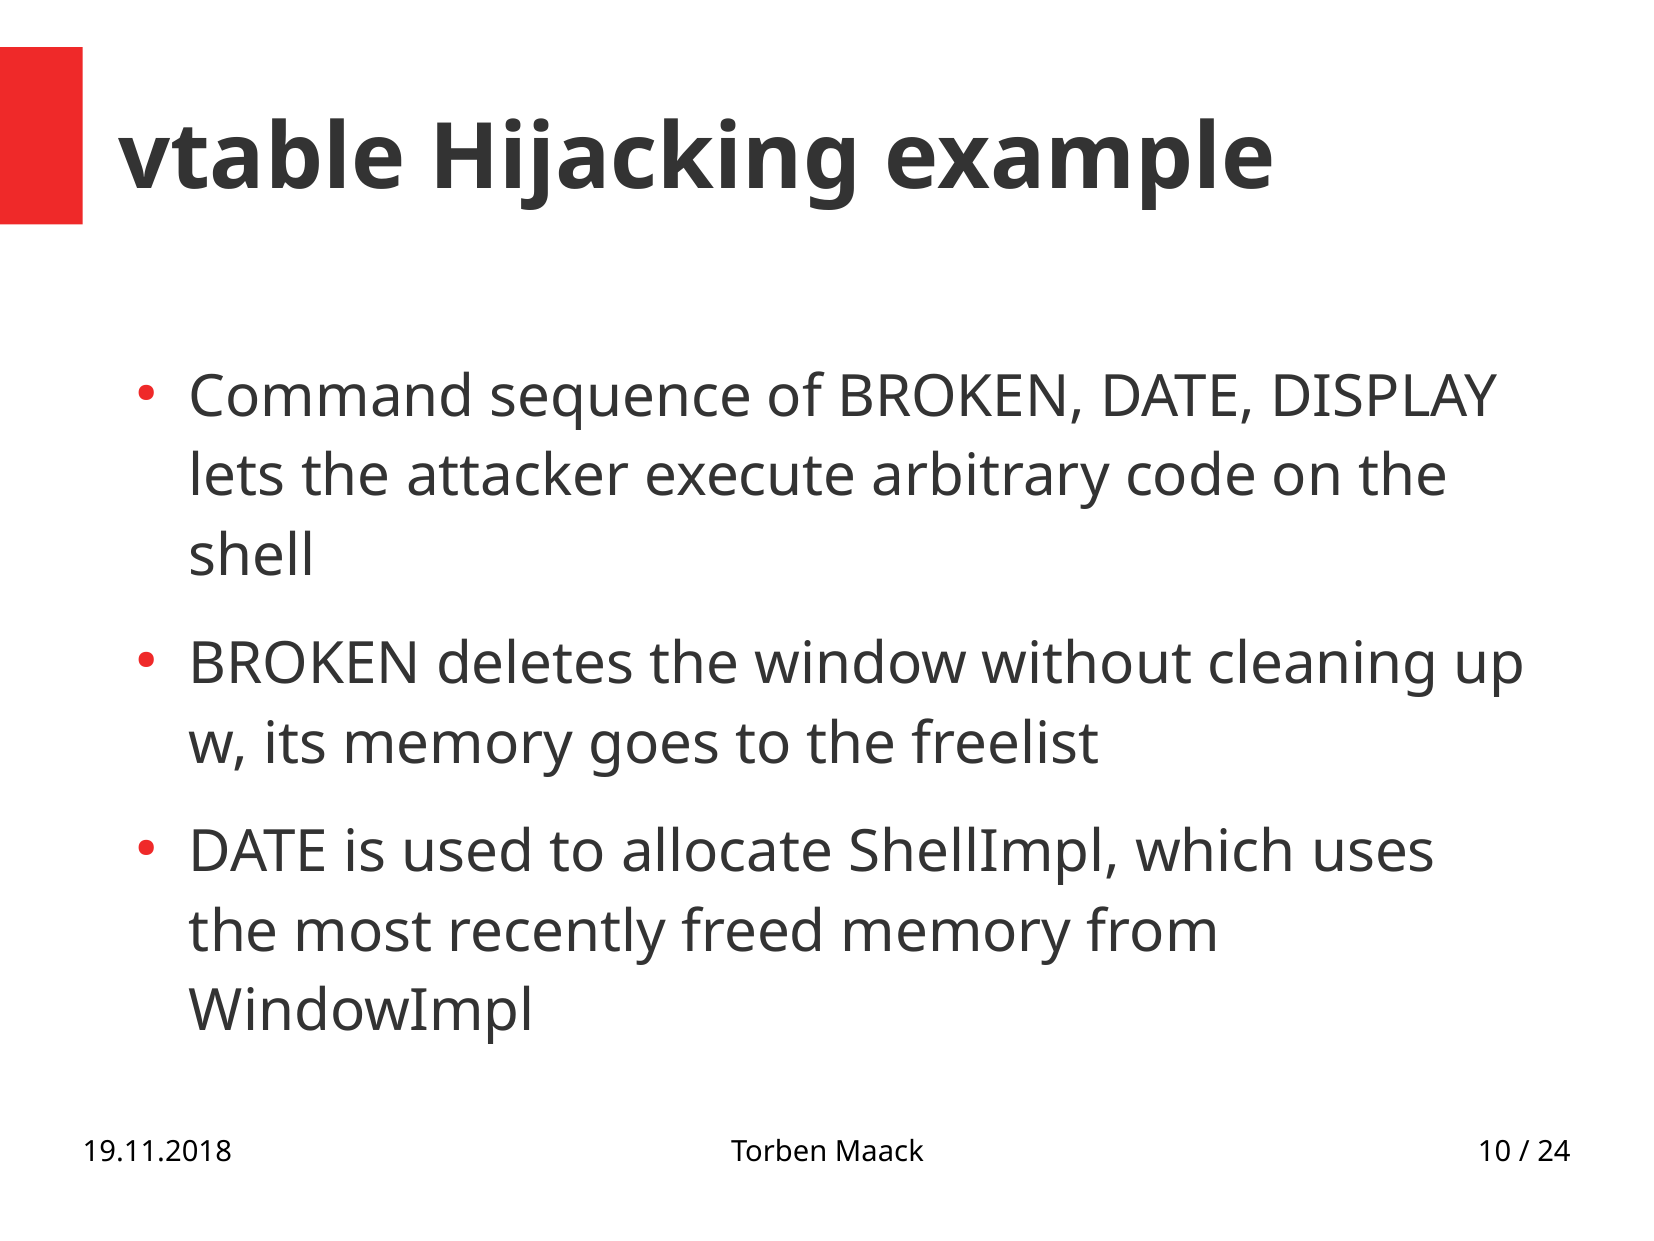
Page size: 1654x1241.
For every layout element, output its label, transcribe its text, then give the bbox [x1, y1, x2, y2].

title vtable Hijacking example [118, 49, 1571, 257]
list Command sequence of BROKEN, DATE, DISPLAY lets the attacker execute arbitrary code on the shell BROKEN deletes the window without cleaning up w, its memory goes to the freelist DATE is used to allocate ShellImpl, which uses the most recently freed memory from WindowImpl [118, 354, 1536, 1074]
